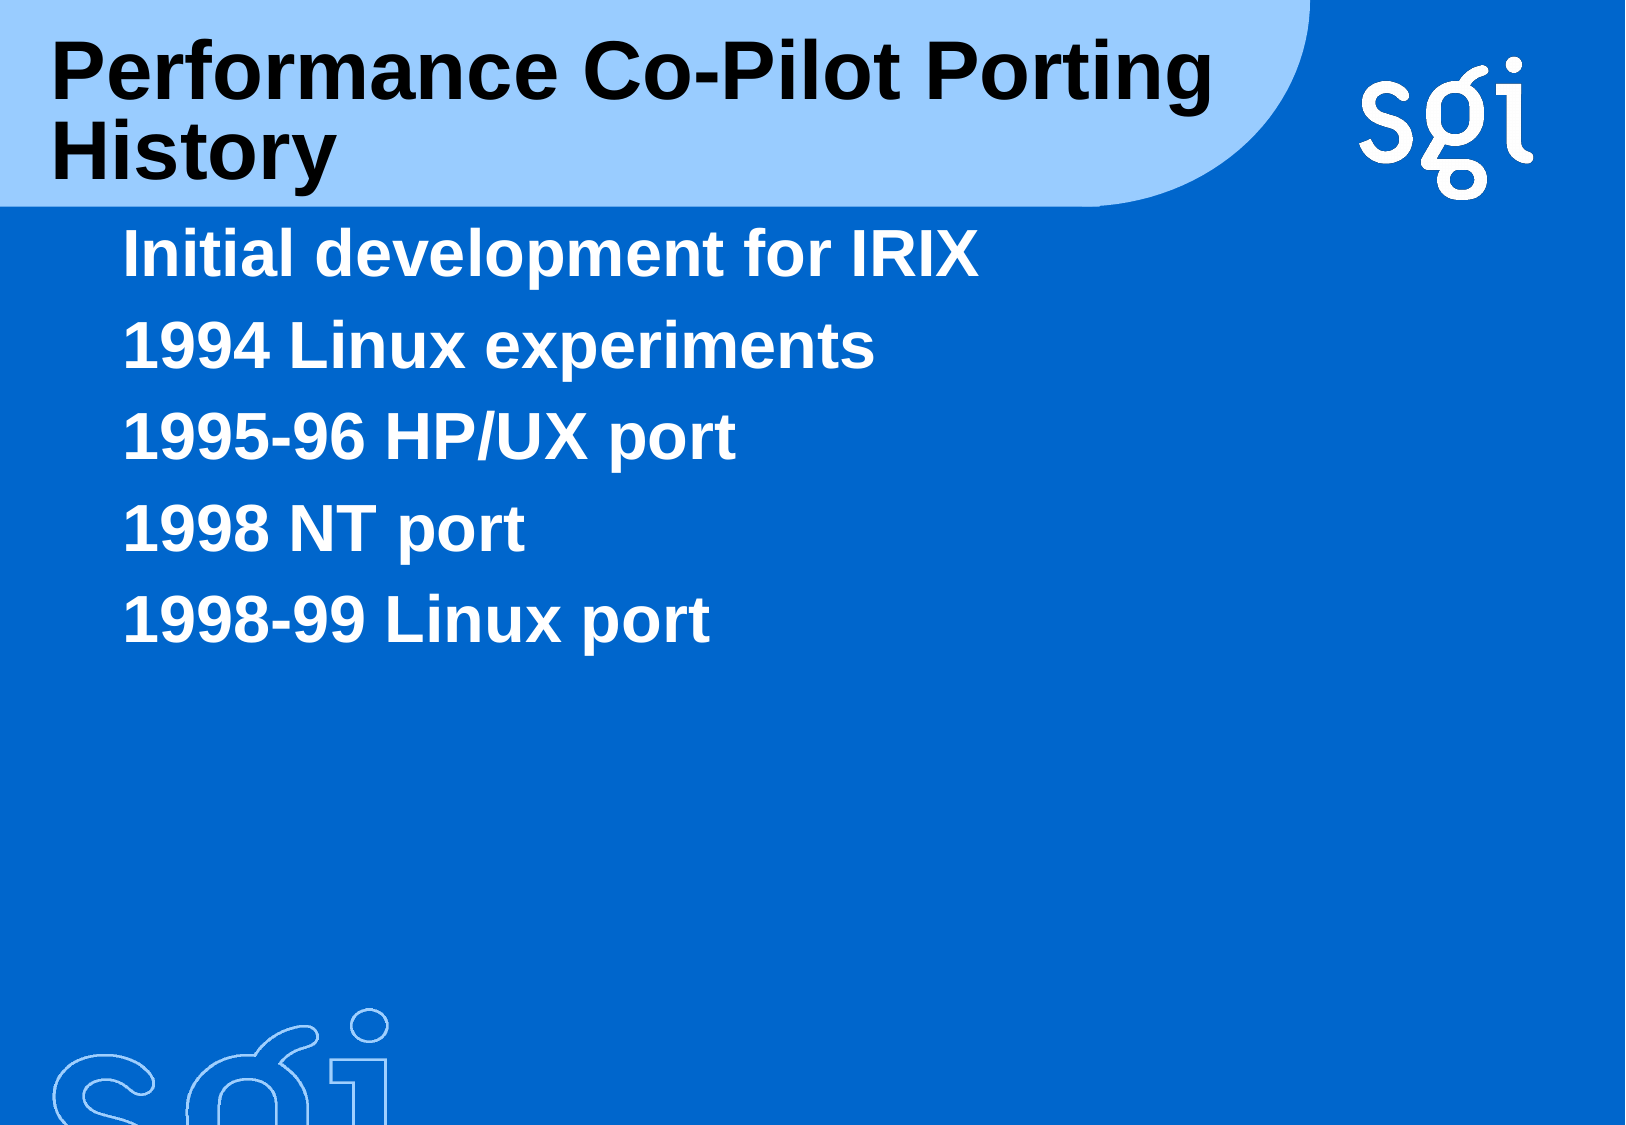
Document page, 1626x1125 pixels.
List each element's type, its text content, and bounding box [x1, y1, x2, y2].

title Performance Co-Pilot Porting History [36, 24, 1318, 208]
list Initial development for IRIX 1994 Linux experiments 1995-96 HP/UX port 1998 NT port 1998-99 Linux port [90, 209, 1521, 1004]
